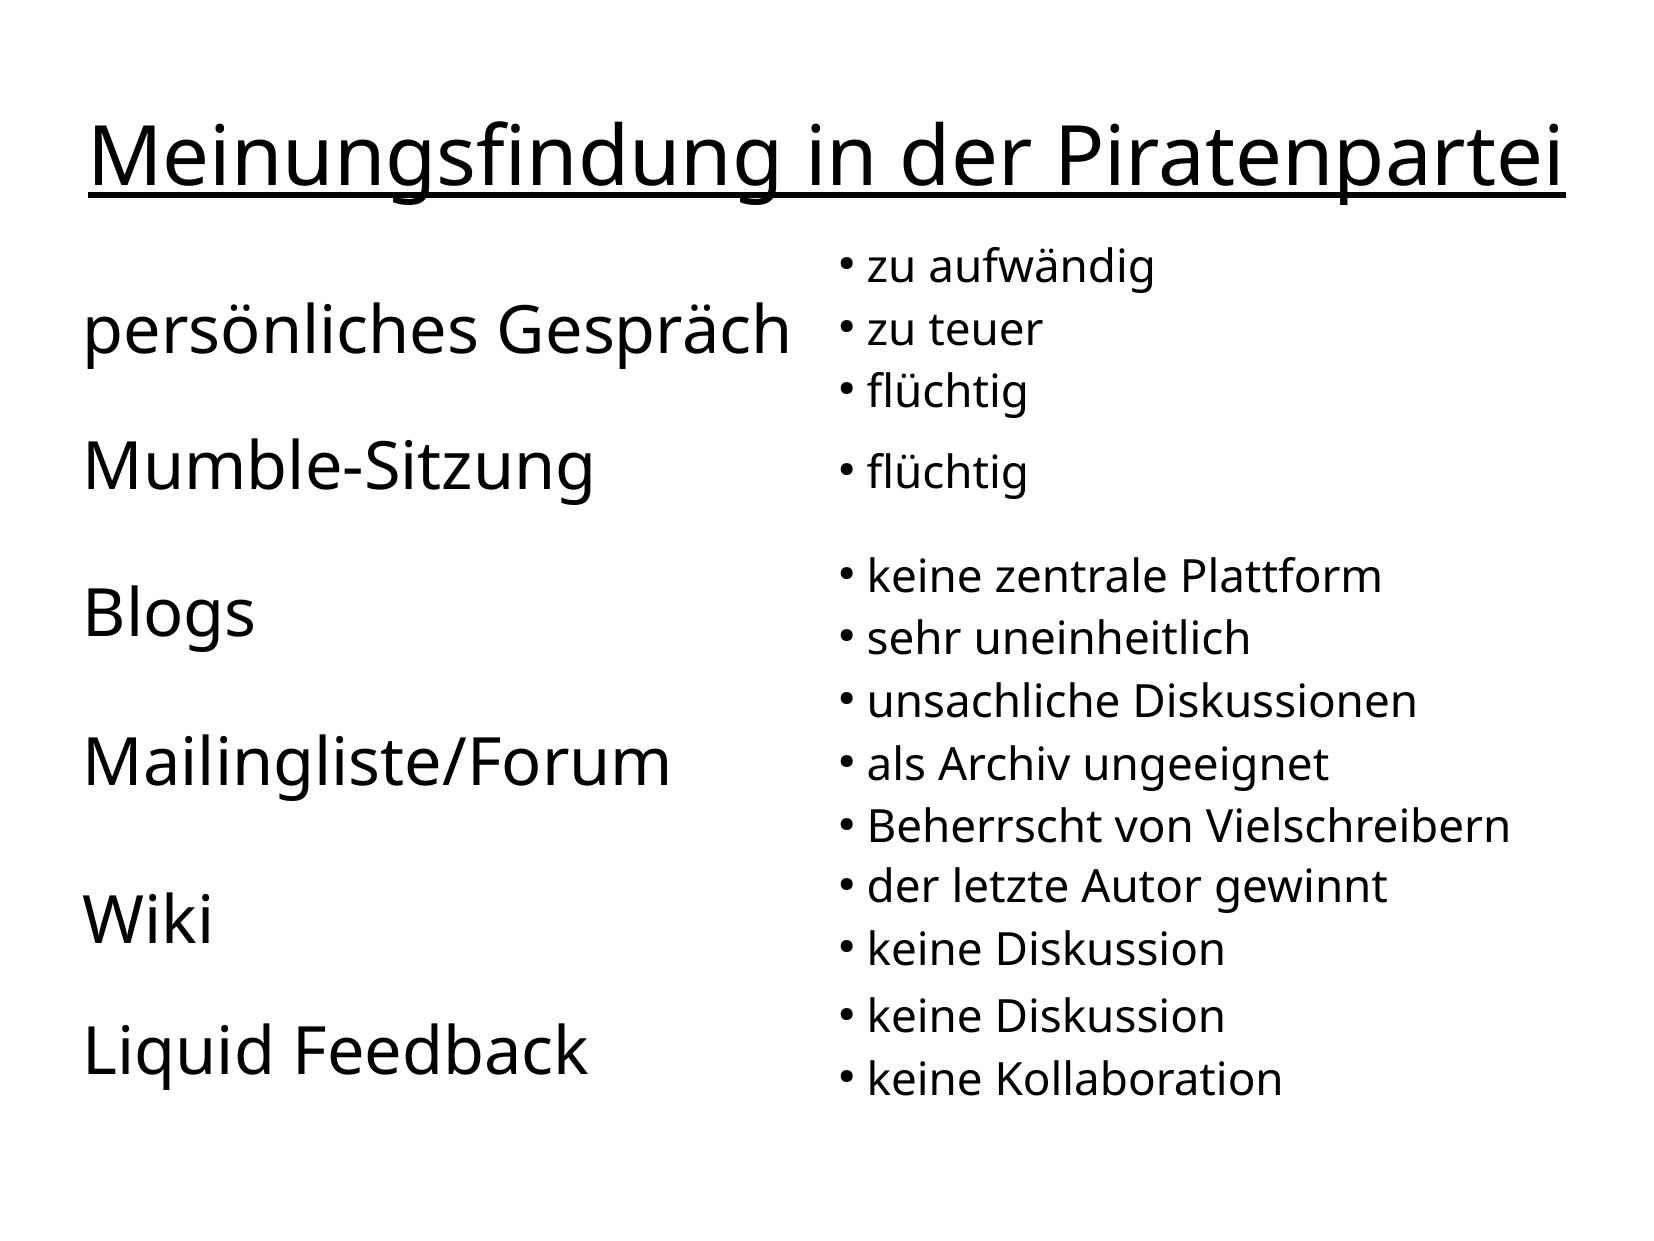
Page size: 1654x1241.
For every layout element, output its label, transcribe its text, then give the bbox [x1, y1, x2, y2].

title Meinungsfindung in der Piratenpartei [82, 49, 1571, 257]
text_box Liquid Feedback [82, 998, 804, 1099]
text_box der letzte Autor gewinnt keine Diskussion [838, 862, 1560, 971]
text_box unsachliche Diskussionen als Archiv ungeeignet Beherrscht von Vielschreibern [838, 681, 1560, 844]
text_box flüchtig [838, 426, 1560, 515]
text_box keine zentrale Plattform sehr uneinheitlich [838, 551, 1560, 661]
text_box keine Diskussion keine Kollaboration [838, 992, 1560, 1101]
text_box persönliches Gespräch [82, 283, 804, 372]
subtitle Mumble-Sitzung [82, 420, 804, 508]
text_box Wiki [82, 874, 804, 962]
text_box Mailingliste/Forum [82, 715, 804, 804]
text_box zu aufwändig zu teuer flüchtig [838, 245, 1560, 409]
text_box Blogs [82, 566, 804, 655]
